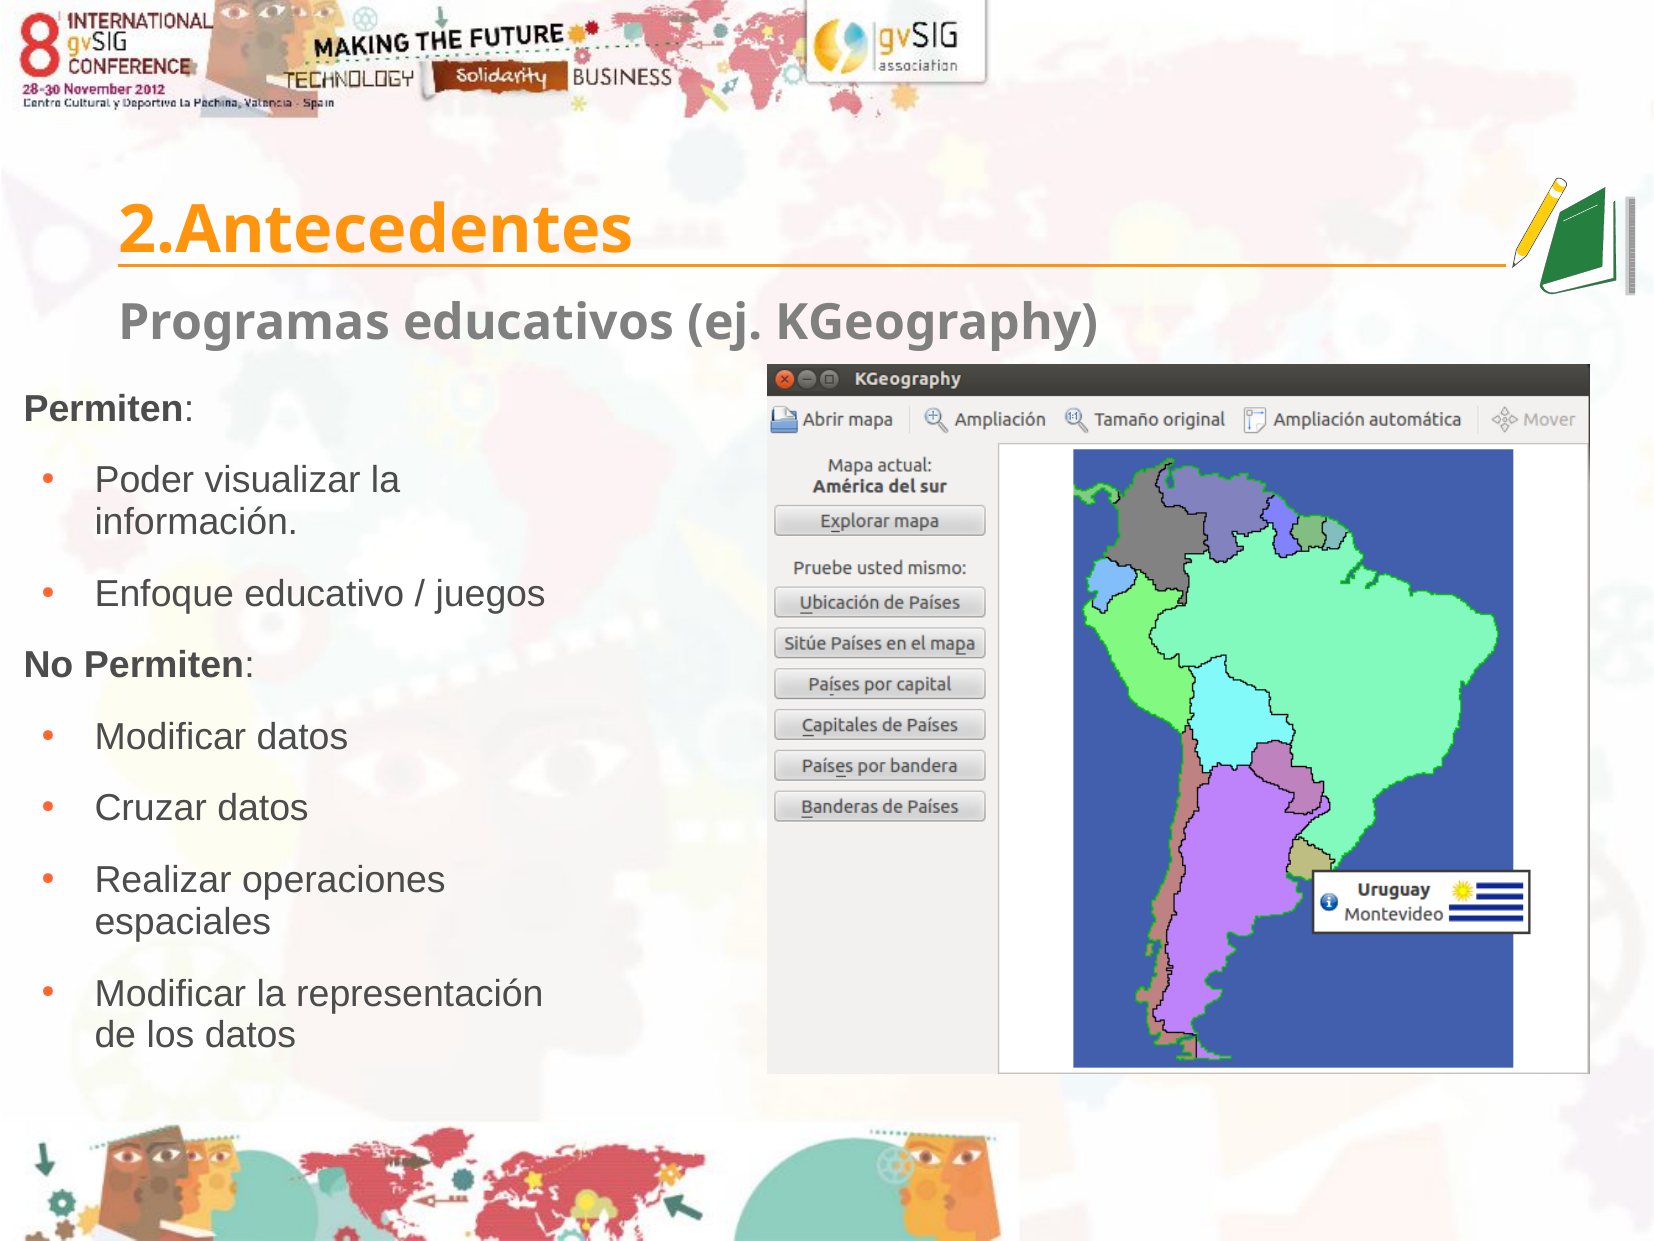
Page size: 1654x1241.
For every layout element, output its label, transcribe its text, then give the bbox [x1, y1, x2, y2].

picture [1, 0, 1654, 1241]
title Programas educativos (ej. KGeography) [118, 276, 1477, 365]
title 2.Antecedentes [118, 187, 1511, 266]
list Permiten: Poder visualizar la información. Enfoque educativo / juegos No Permiten: Modificar datos Cruzar datos Realizar operaciones espaciales Modificar la representación de los datos [23, 387, 556, 1241]
